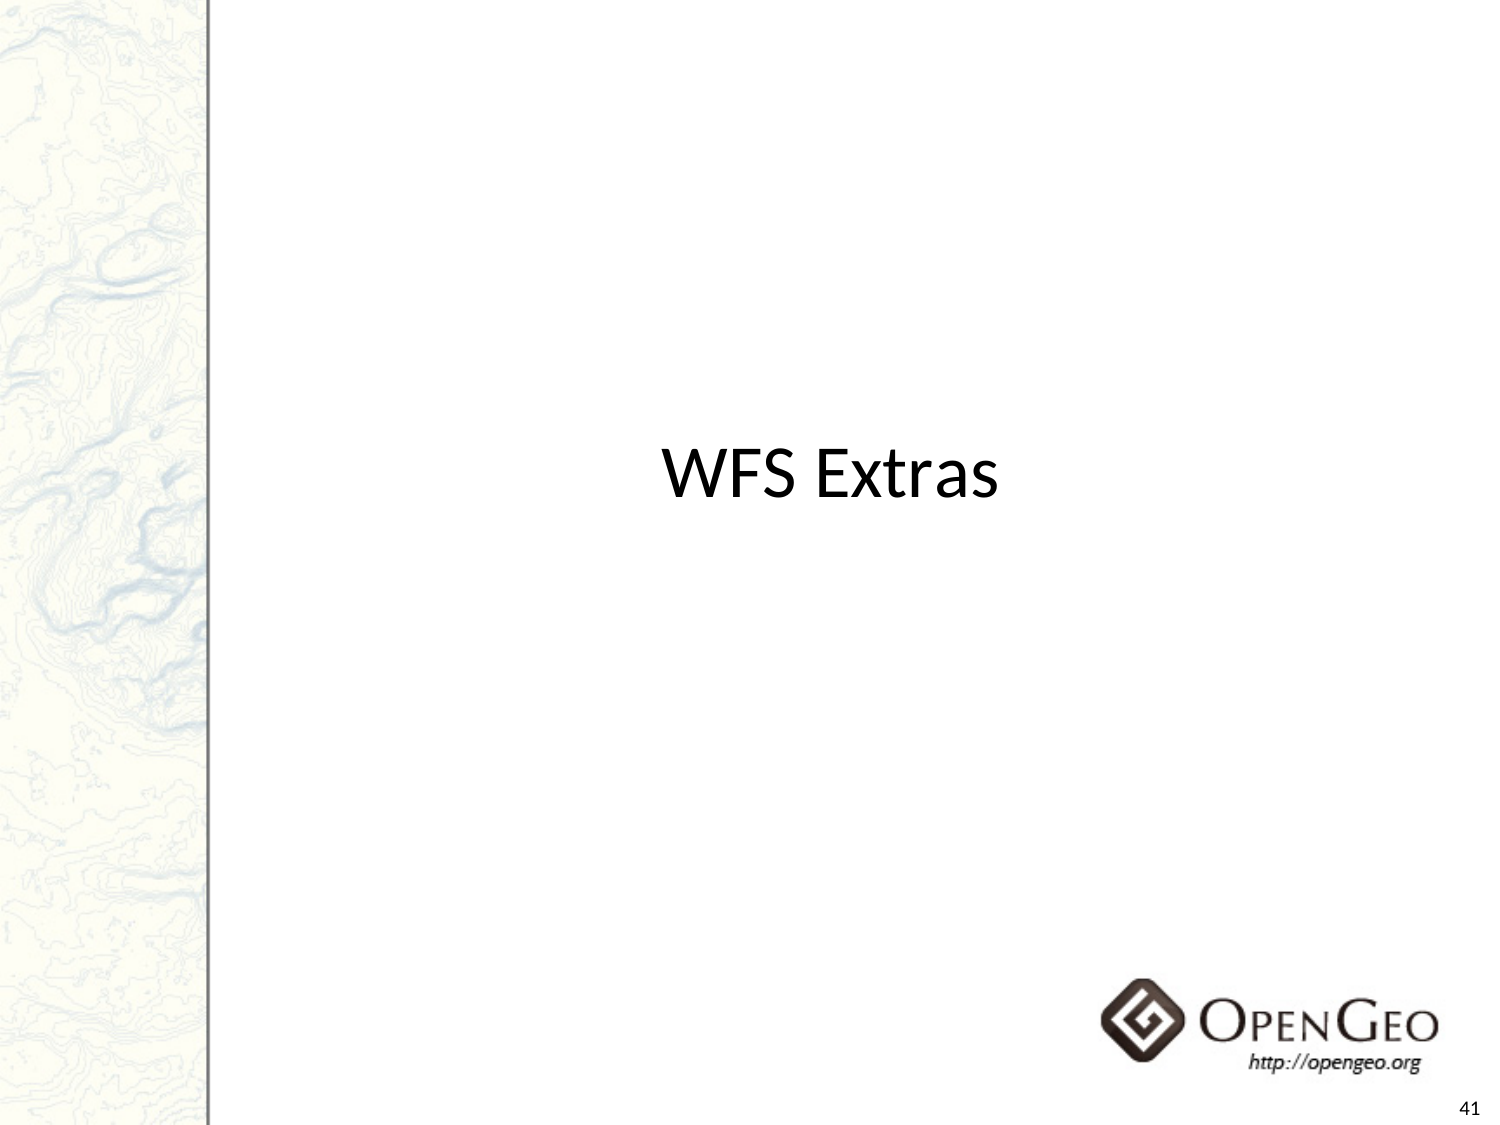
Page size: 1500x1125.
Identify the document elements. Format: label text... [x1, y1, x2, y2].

picture [0, 0, 1500, 1125]
title WFS Extras [236, 13, 1426, 945]
